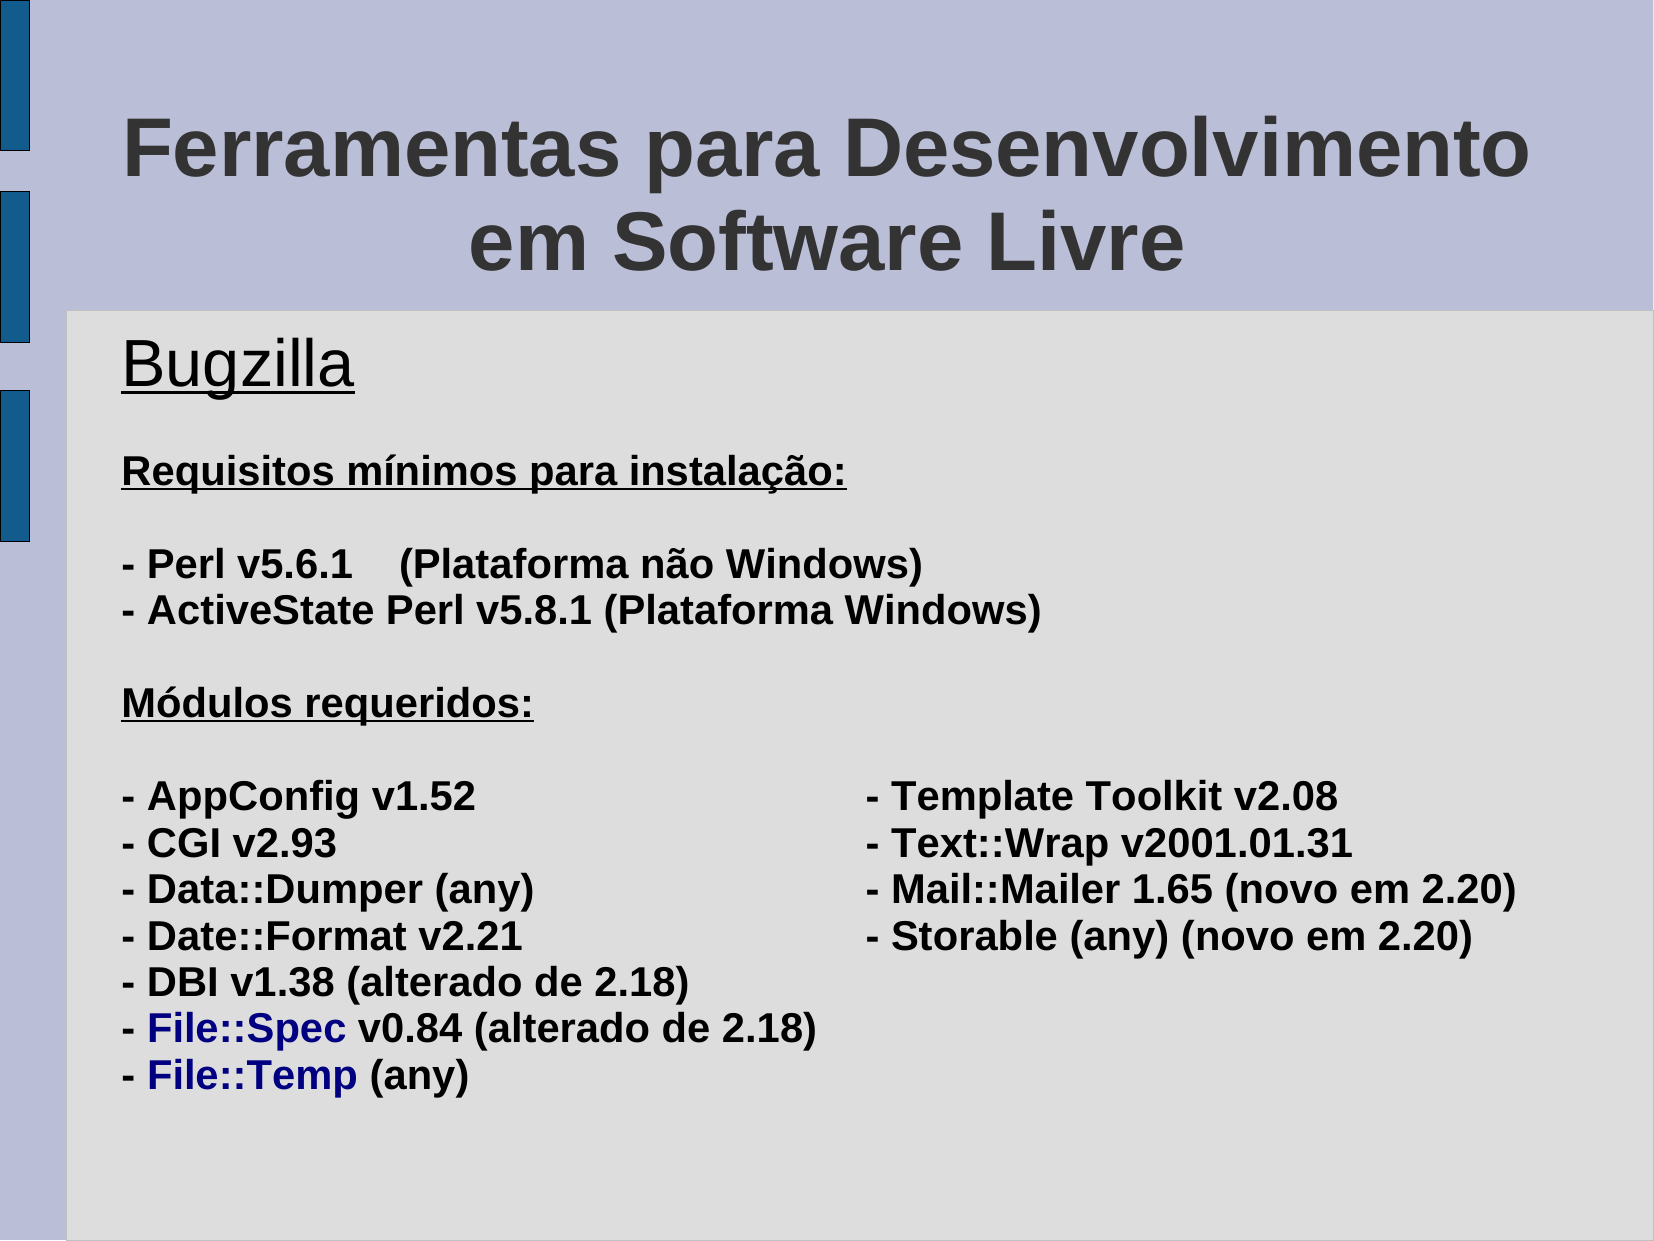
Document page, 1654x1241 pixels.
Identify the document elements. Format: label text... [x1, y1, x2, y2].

title Ferramentas para Desenvolvimento em Software Livre [121, 91, 1534, 243]
subtitle Bugzilla Requisitos mínimos para instalação: - Perl v5.6.1 (Plataforma não Windows) - ActiveState Perl v5.8.1 (Plataforma Windows) Módulos requeridos: - AppConfig v1.52 - Template Toolkit v2.08 - CGI v2.93 - Text::Wrap v2001.01.31 - Data::Dumper (any) - Mail::Mailer 1.65 (novo em 2.20) - Date::Format v2.21 - Storable (any) (novo em 2.20) - DBI v1.38 (alterado de 2.18) - File::Spec v0.84 (alterado de 2.18) - File::Temp (any) [121, 243, 1534, 1228]
